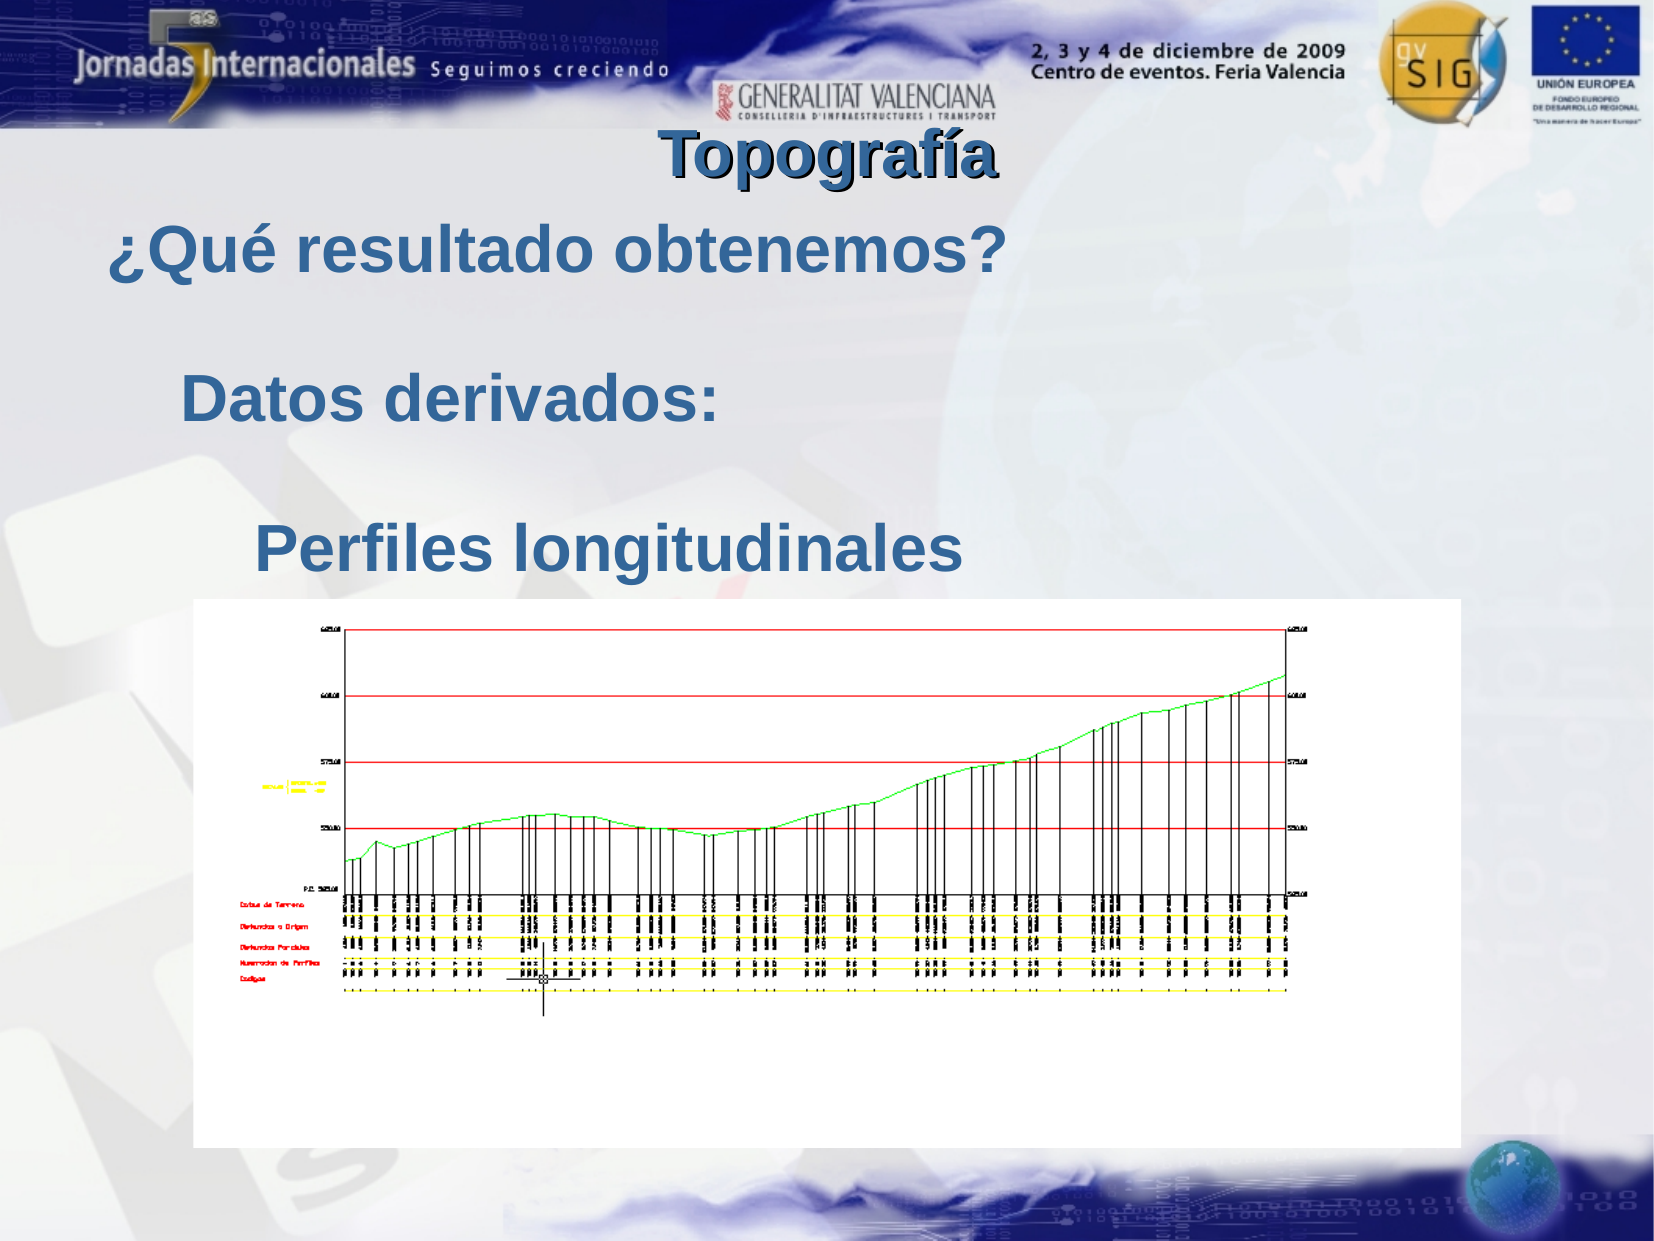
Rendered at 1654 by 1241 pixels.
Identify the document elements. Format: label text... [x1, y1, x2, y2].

text_box ¿Qué resultado obtenemos? Datos derivados: Perfiles longitudinales [106, 211, 1595, 820]
title Topografía [82, 56, 1572, 250]
picture [0, 0, 1654, 1241]
